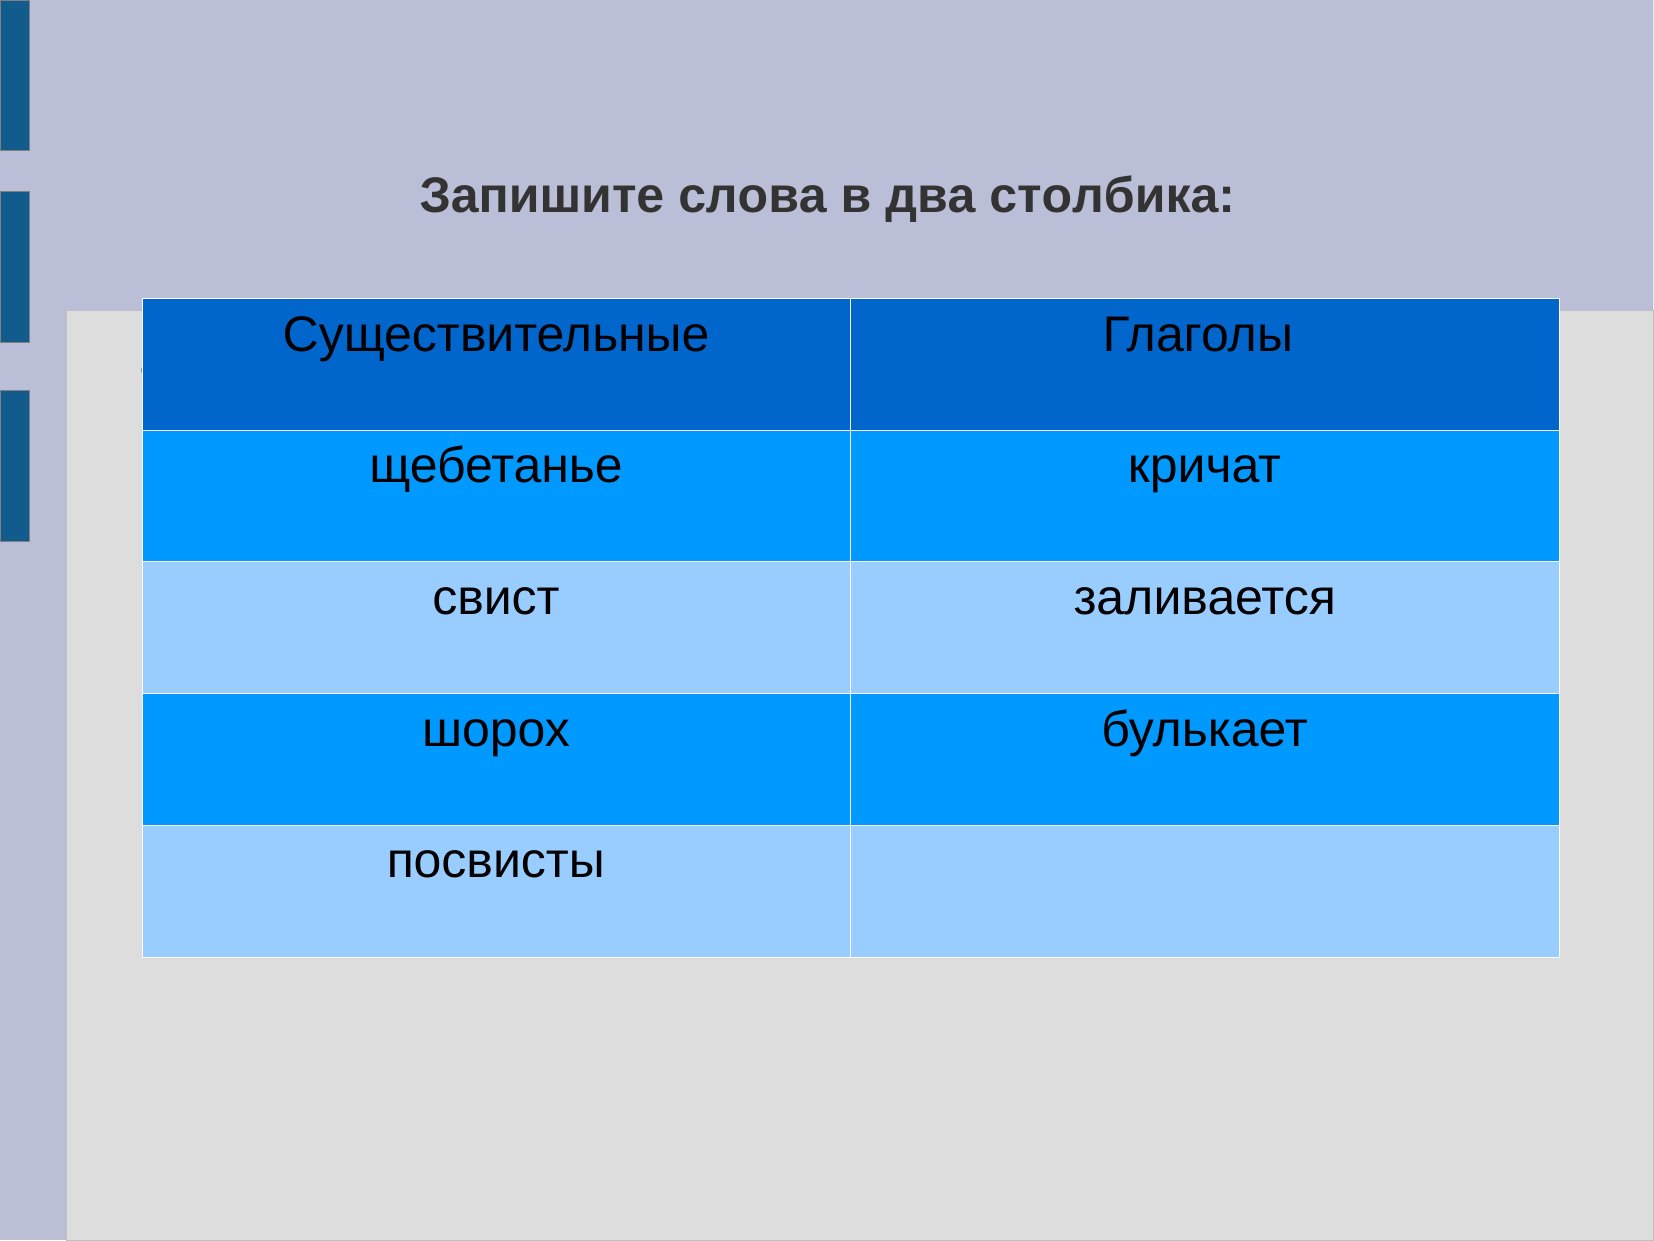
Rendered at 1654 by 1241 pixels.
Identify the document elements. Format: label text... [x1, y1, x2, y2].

title Запишите слова в два столбика: [121, 91, 1534, 299]
table_cell шорох [143, 694, 850, 825]
table_cell заливается [851, 562, 1559, 693]
table_cell кричат [851, 431, 1559, 561]
table_header Глаголы [851, 299, 1559, 430]
table_cell щебетанье [143, 431, 850, 561]
table_cell посвисты [143, 826, 850, 957]
table_cell булькает [851, 694, 1559, 825]
list [121, 344, 1534, 1127]
table_cell свист [143, 562, 850, 693]
table_header Существительные [143, 299, 850, 430]
table_cell [851, 826, 1559, 957]
